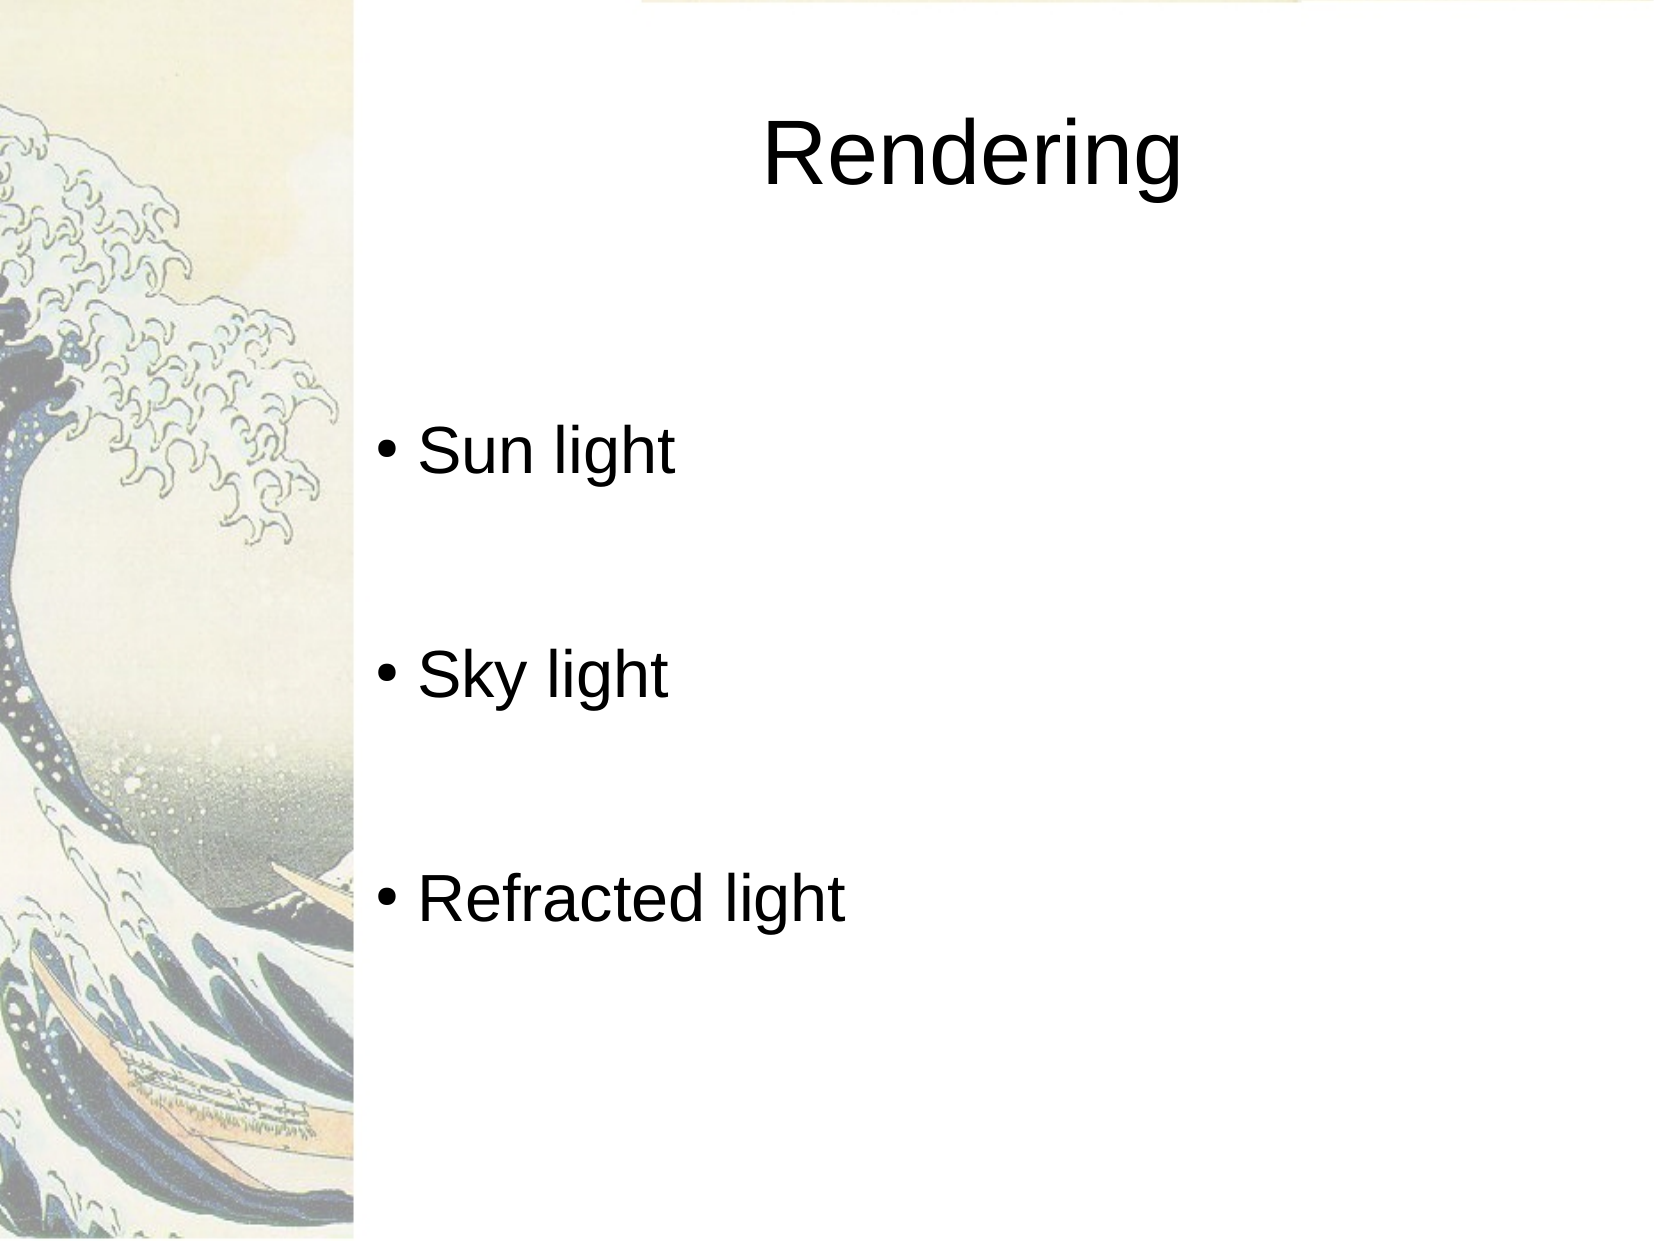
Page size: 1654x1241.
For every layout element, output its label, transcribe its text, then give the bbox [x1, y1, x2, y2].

picture [0, 0, 1654, 1241]
title Rendering [375, 49, 1571, 257]
subtitle Sun light Sky light Refracted light [375, 412, 1571, 937]
